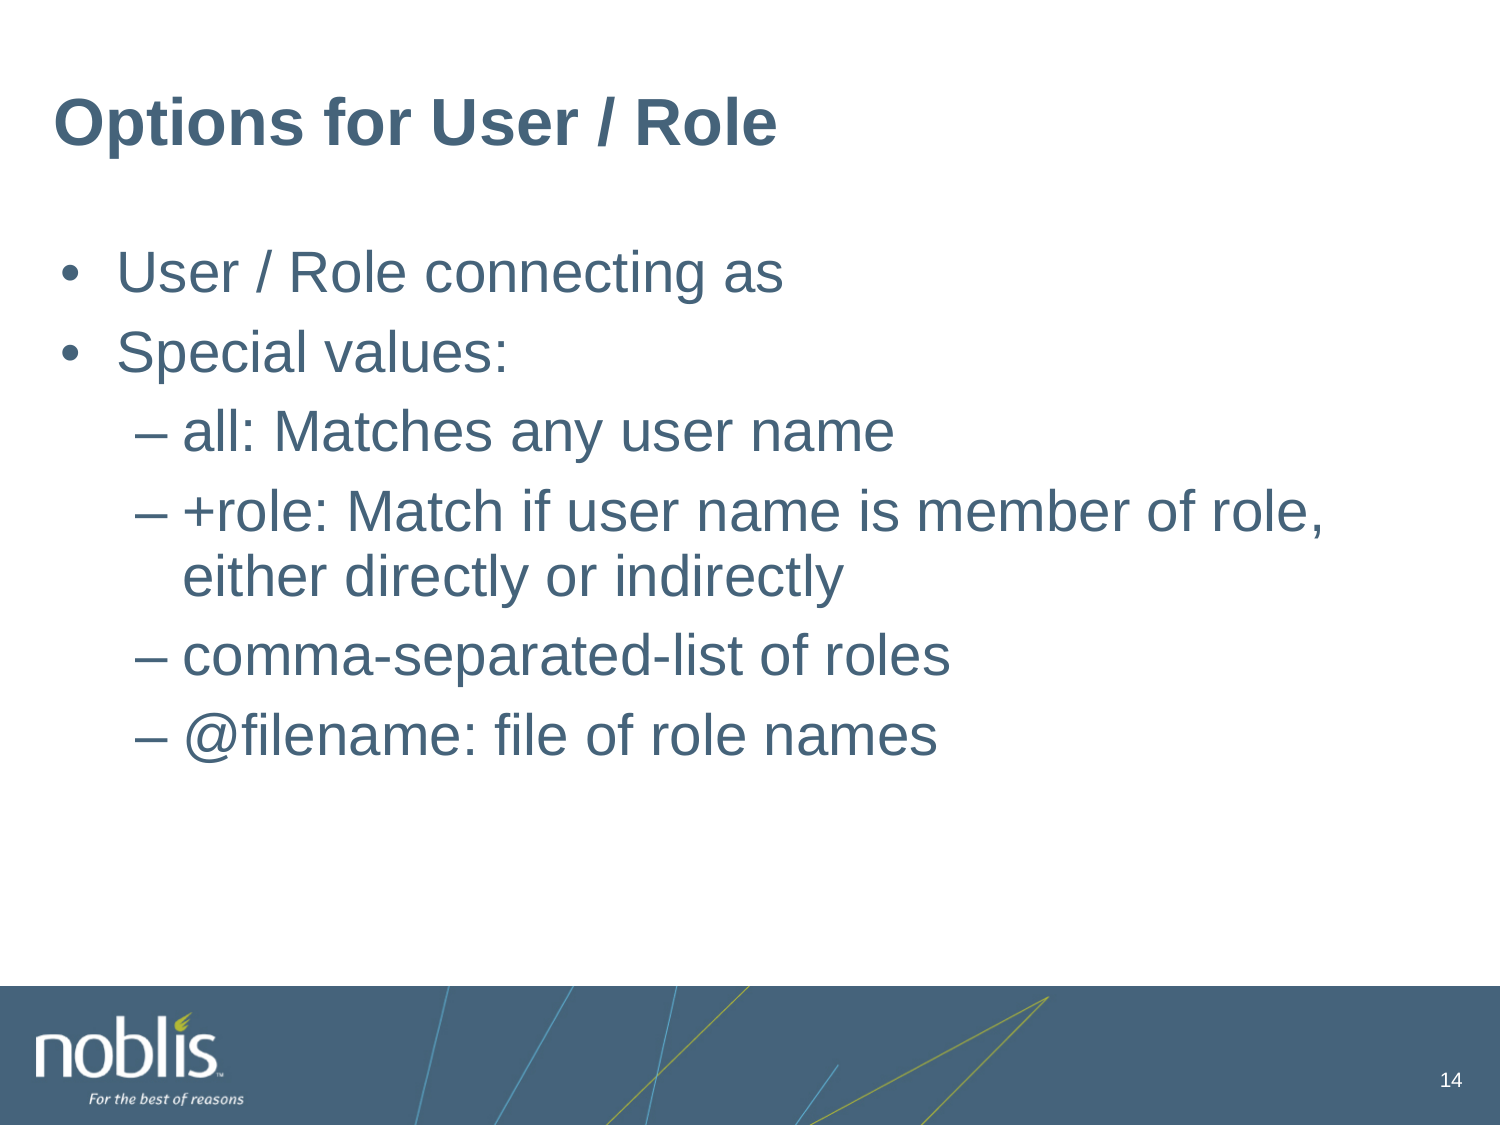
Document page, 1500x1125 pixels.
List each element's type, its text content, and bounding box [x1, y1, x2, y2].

title Options for User / Role [53, 38, 1438, 211]
list User / Role connecting as Special values: all: Matches any user name +role: Match if user name is member of role, either directly or indirectly comma-separated-list of roles @filename: file of role names [60, 239, 1437, 968]
picture [0, 986, 1500, 1125]
